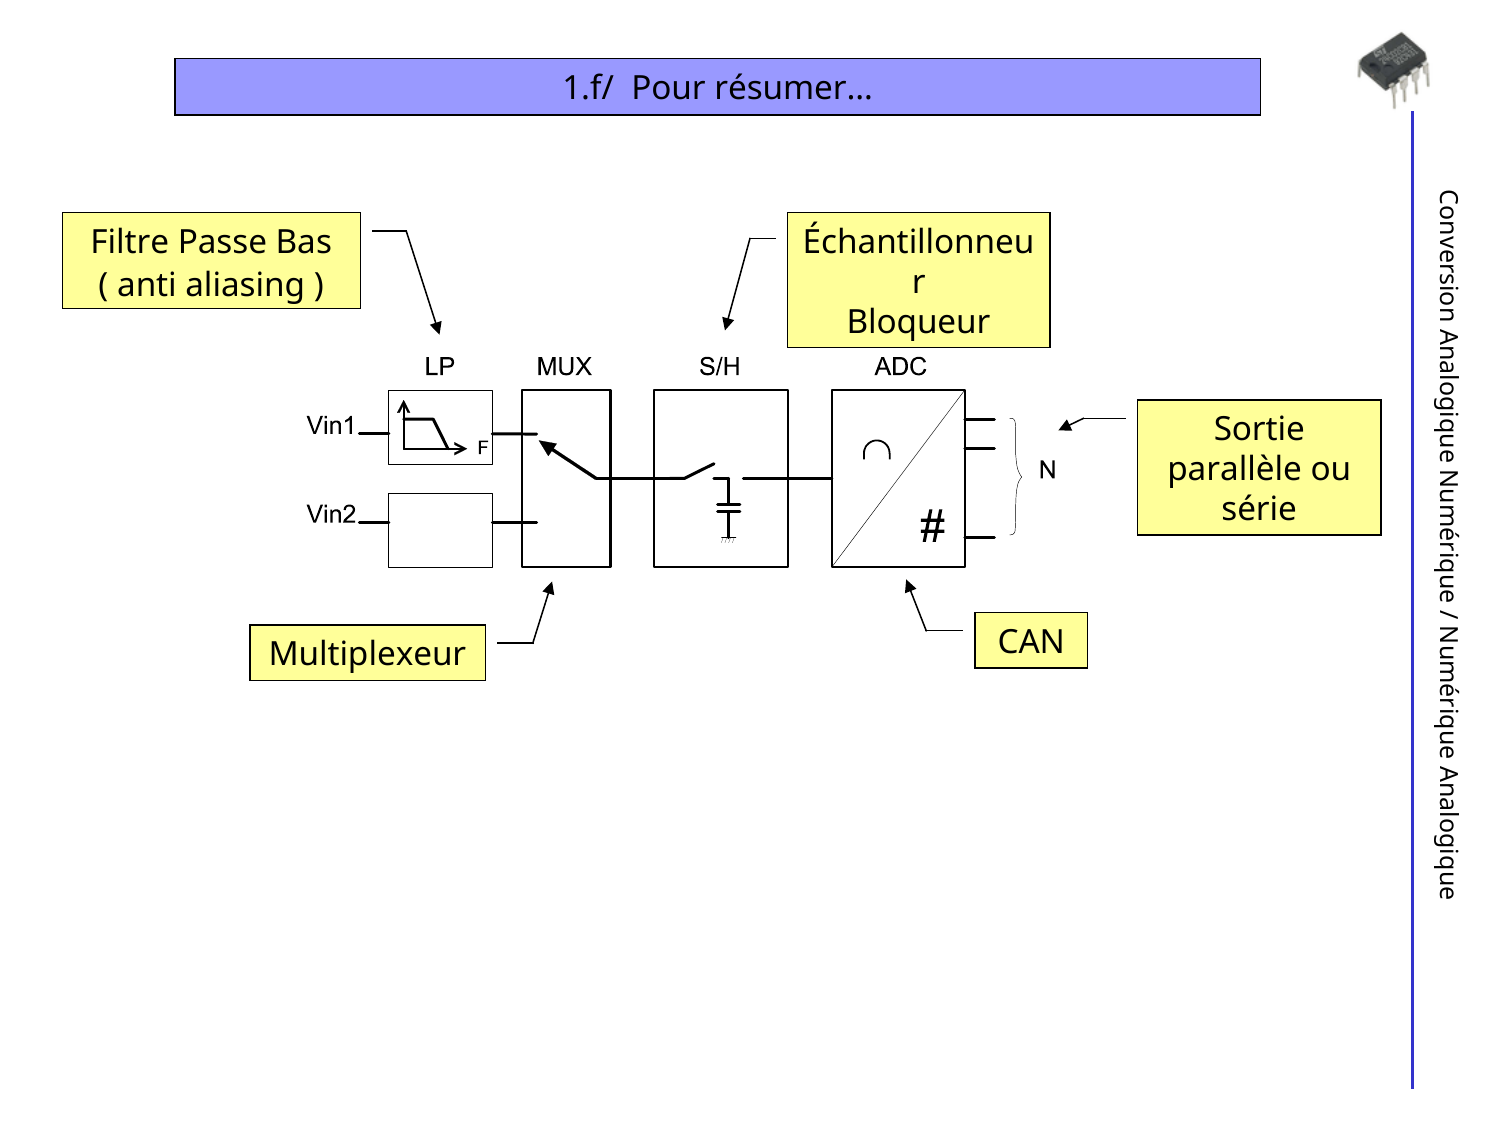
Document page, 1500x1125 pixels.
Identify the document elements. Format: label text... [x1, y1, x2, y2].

title 1.f/ Pour résumer… [174, 58, 1261, 116]
text_box Échantillonneur Bloqueur [787, 212, 1050, 348]
text_box Sortie parallèle ou série [1137, 400, 1381, 535]
chart [300, 350, 1094, 568]
text_box CAN [975, 612, 1088, 668]
picture [1351, 24, 1438, 113]
text_box Conversion Analogique Numérique / Numérique Analogique [1414, 174, 1473, 963]
text_box Filtre Passe Bas ( anti aliasing ) [62, 212, 360, 309]
text_box Multiplexeur [250, 625, 485, 680]
